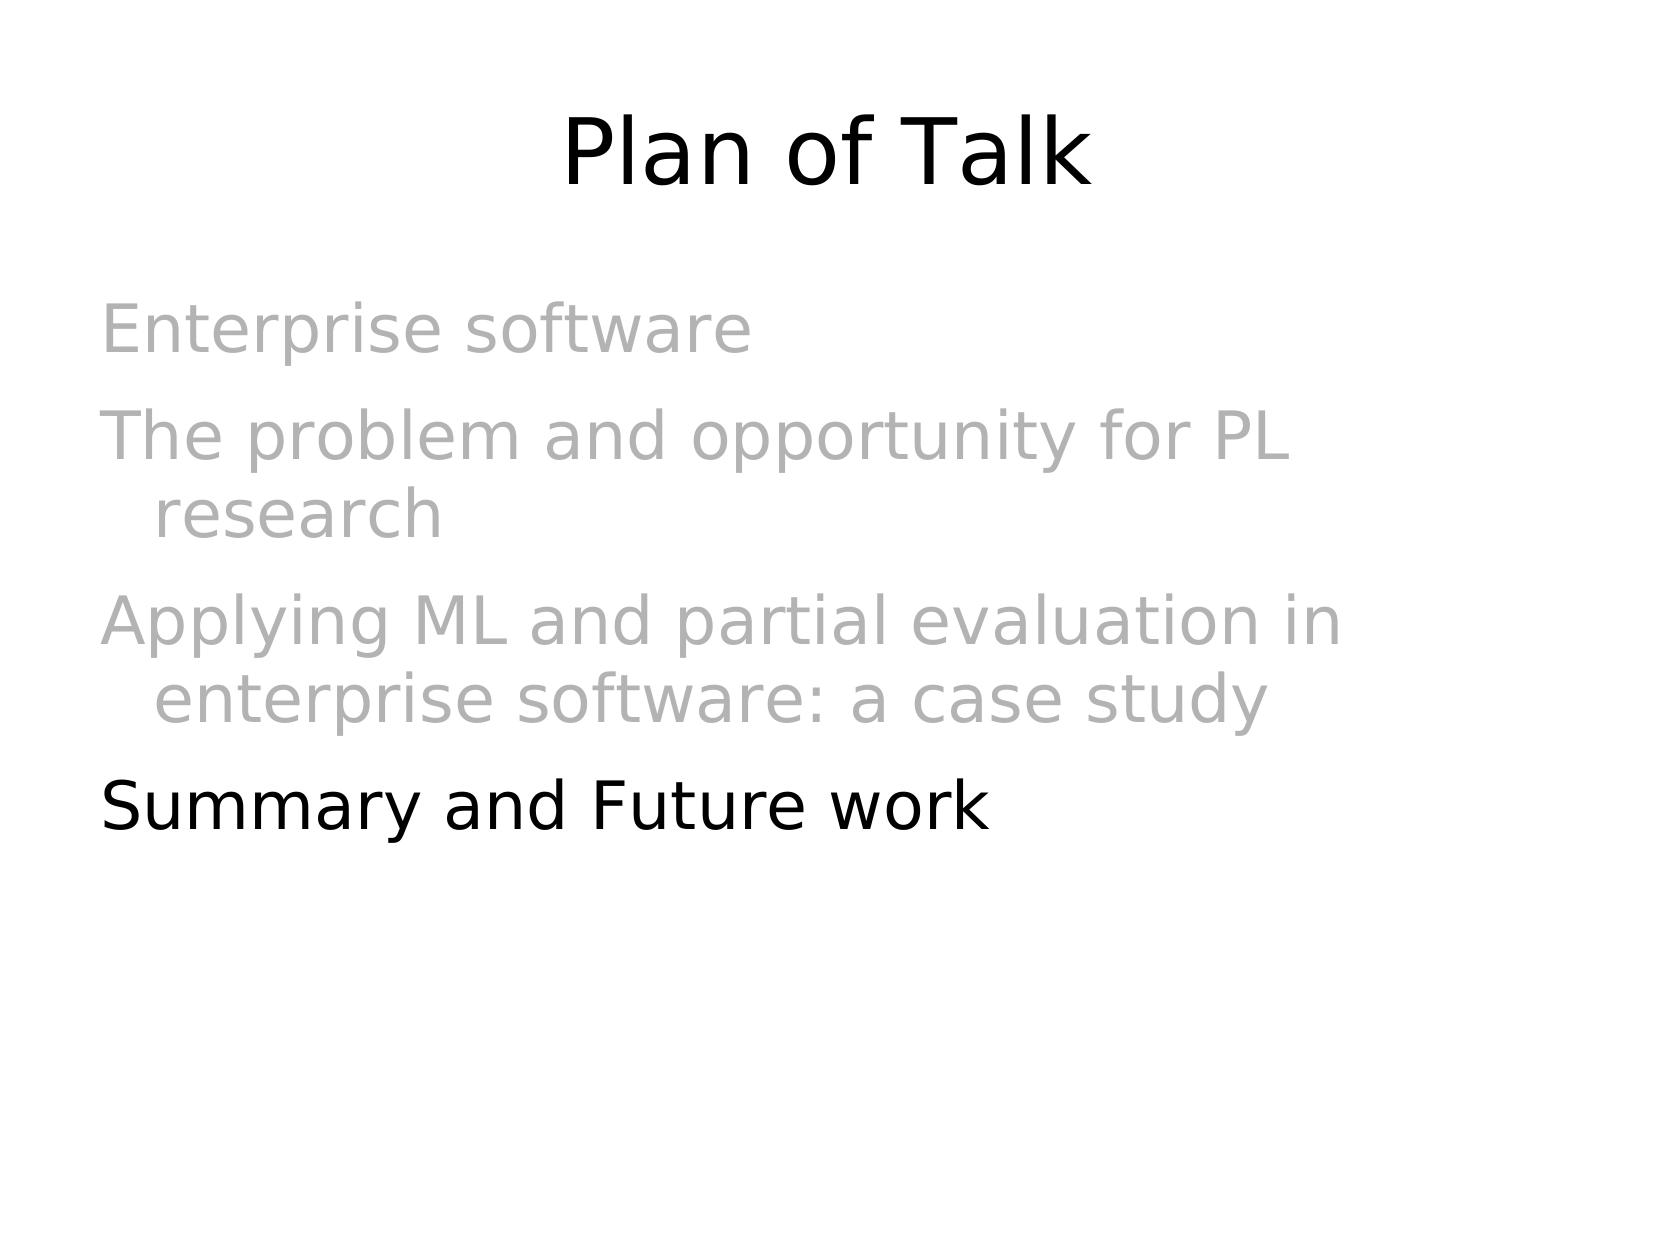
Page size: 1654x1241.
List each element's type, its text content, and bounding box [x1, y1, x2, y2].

title Plan of Talk [82, 49, 1571, 257]
list Enterprise software The problem and opportunity for PL research Applying ML and partial evaluation in enterprise software: a case study Summary and Future work [82, 290, 1571, 1109]
